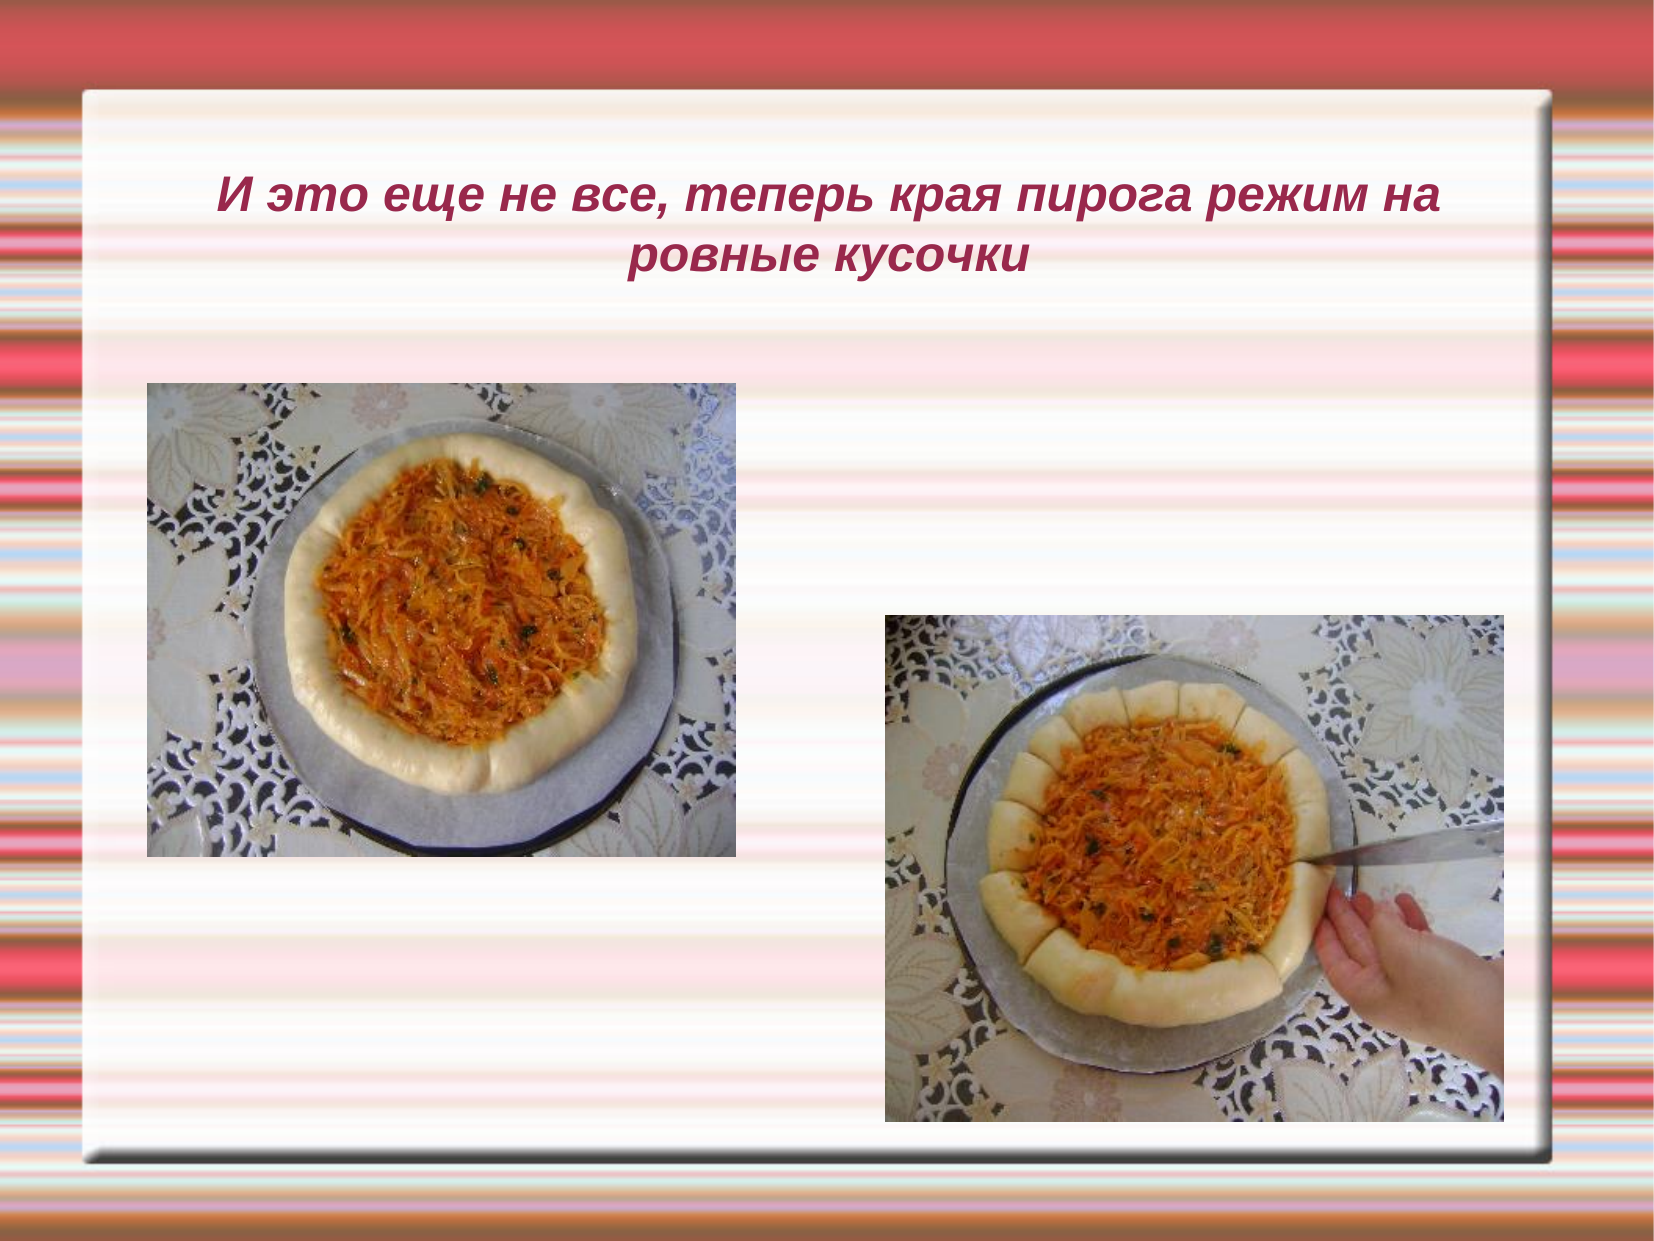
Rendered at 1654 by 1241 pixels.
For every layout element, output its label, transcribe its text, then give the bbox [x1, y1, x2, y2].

title И это еще не все, теперь края пирога режим на ровные кусочки [123, 117, 1536, 325]
picture [147, 383, 736, 857]
picture [885, 615, 1504, 1123]
